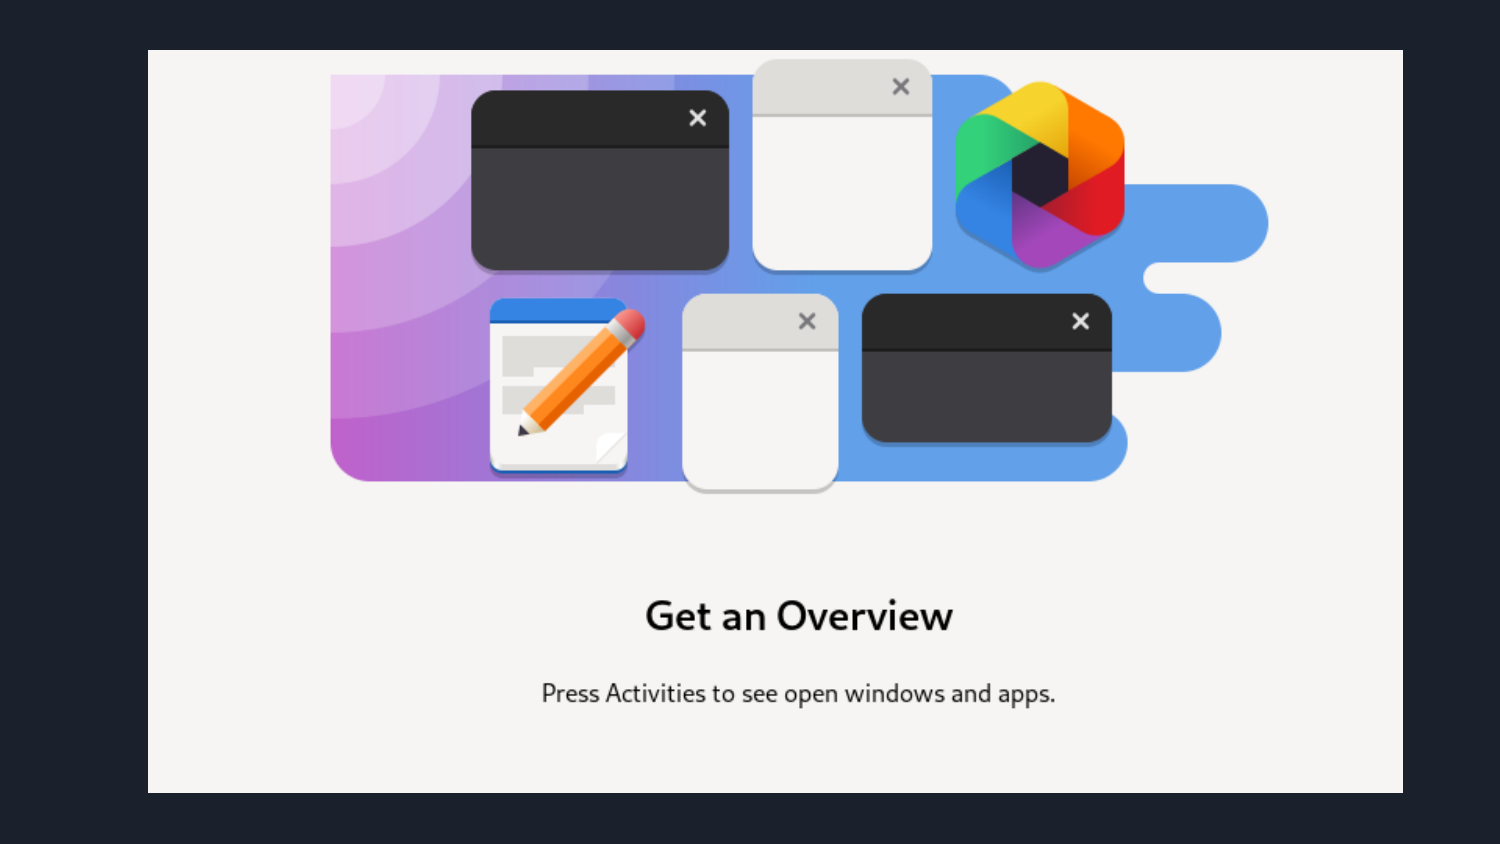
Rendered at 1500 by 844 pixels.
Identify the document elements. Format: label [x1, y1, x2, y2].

picture [148, 50, 1403, 793]
